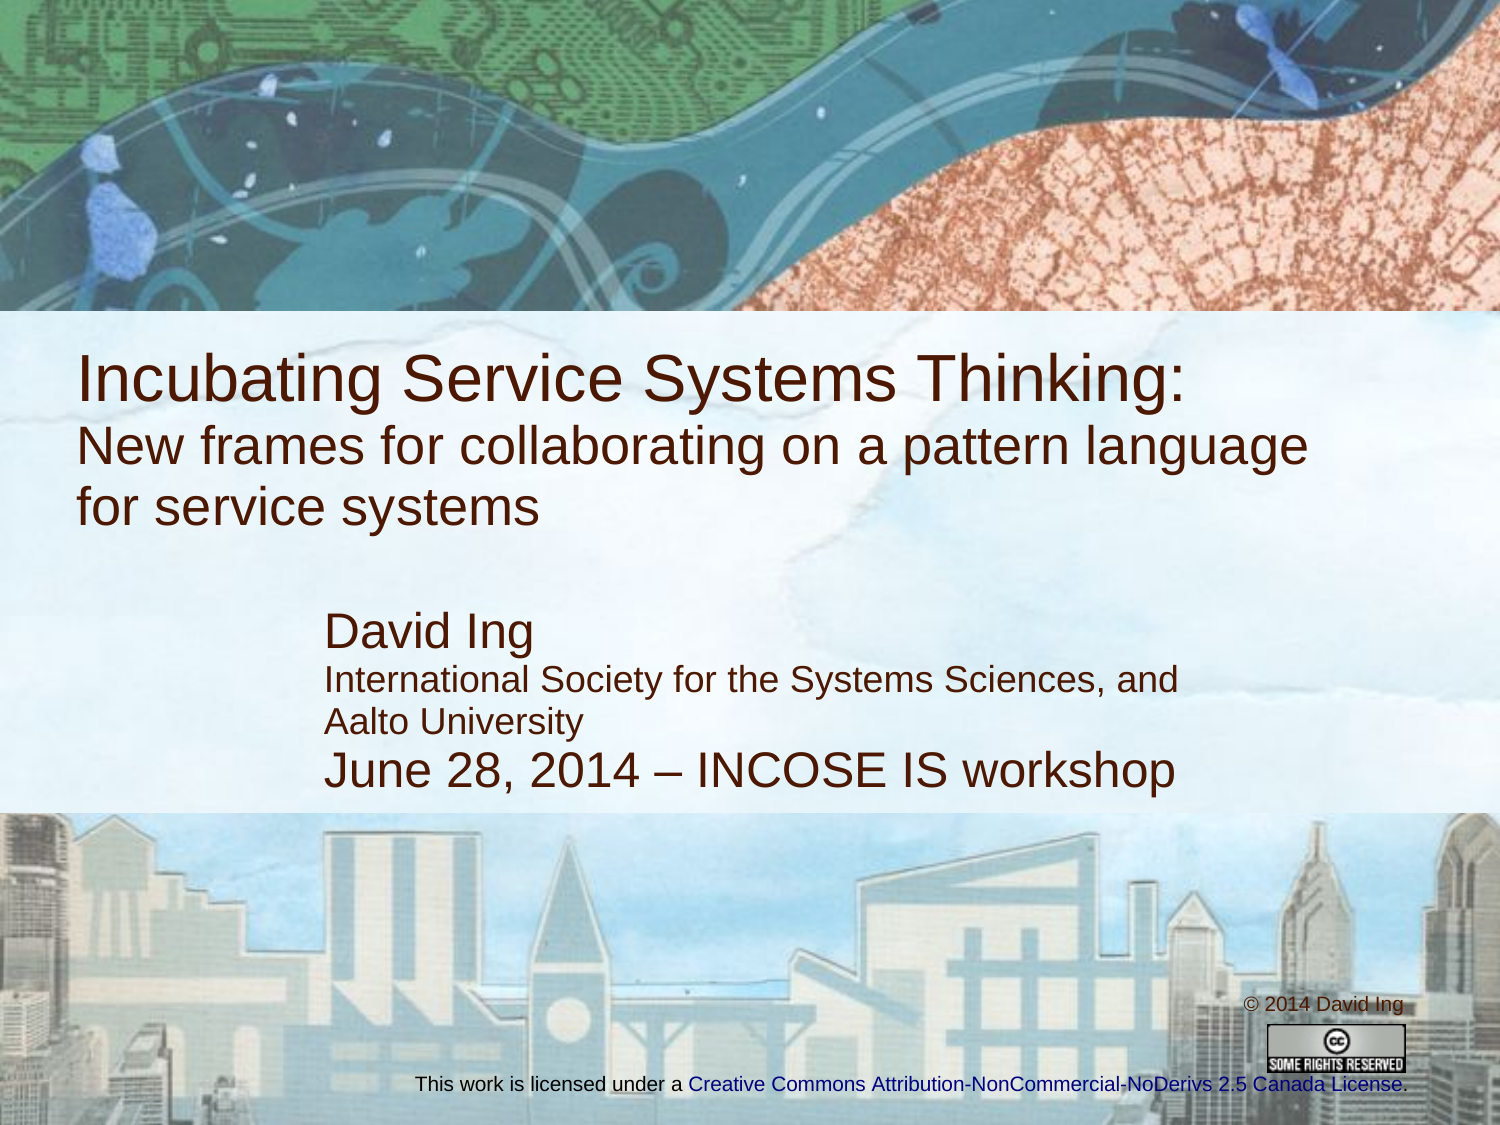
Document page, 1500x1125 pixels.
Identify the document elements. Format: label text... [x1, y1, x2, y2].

title Incubating Service Systems Thinking: New frames for collaborating on a pattern language for service systems [76, 337, 1358, 540]
picture [0, 0, 1500, 1125]
list David Ing International Society for the Systems Sciences, and Aalto University June 28, 2014 – INCOSE IS workshop [324, 602, 1375, 799]
